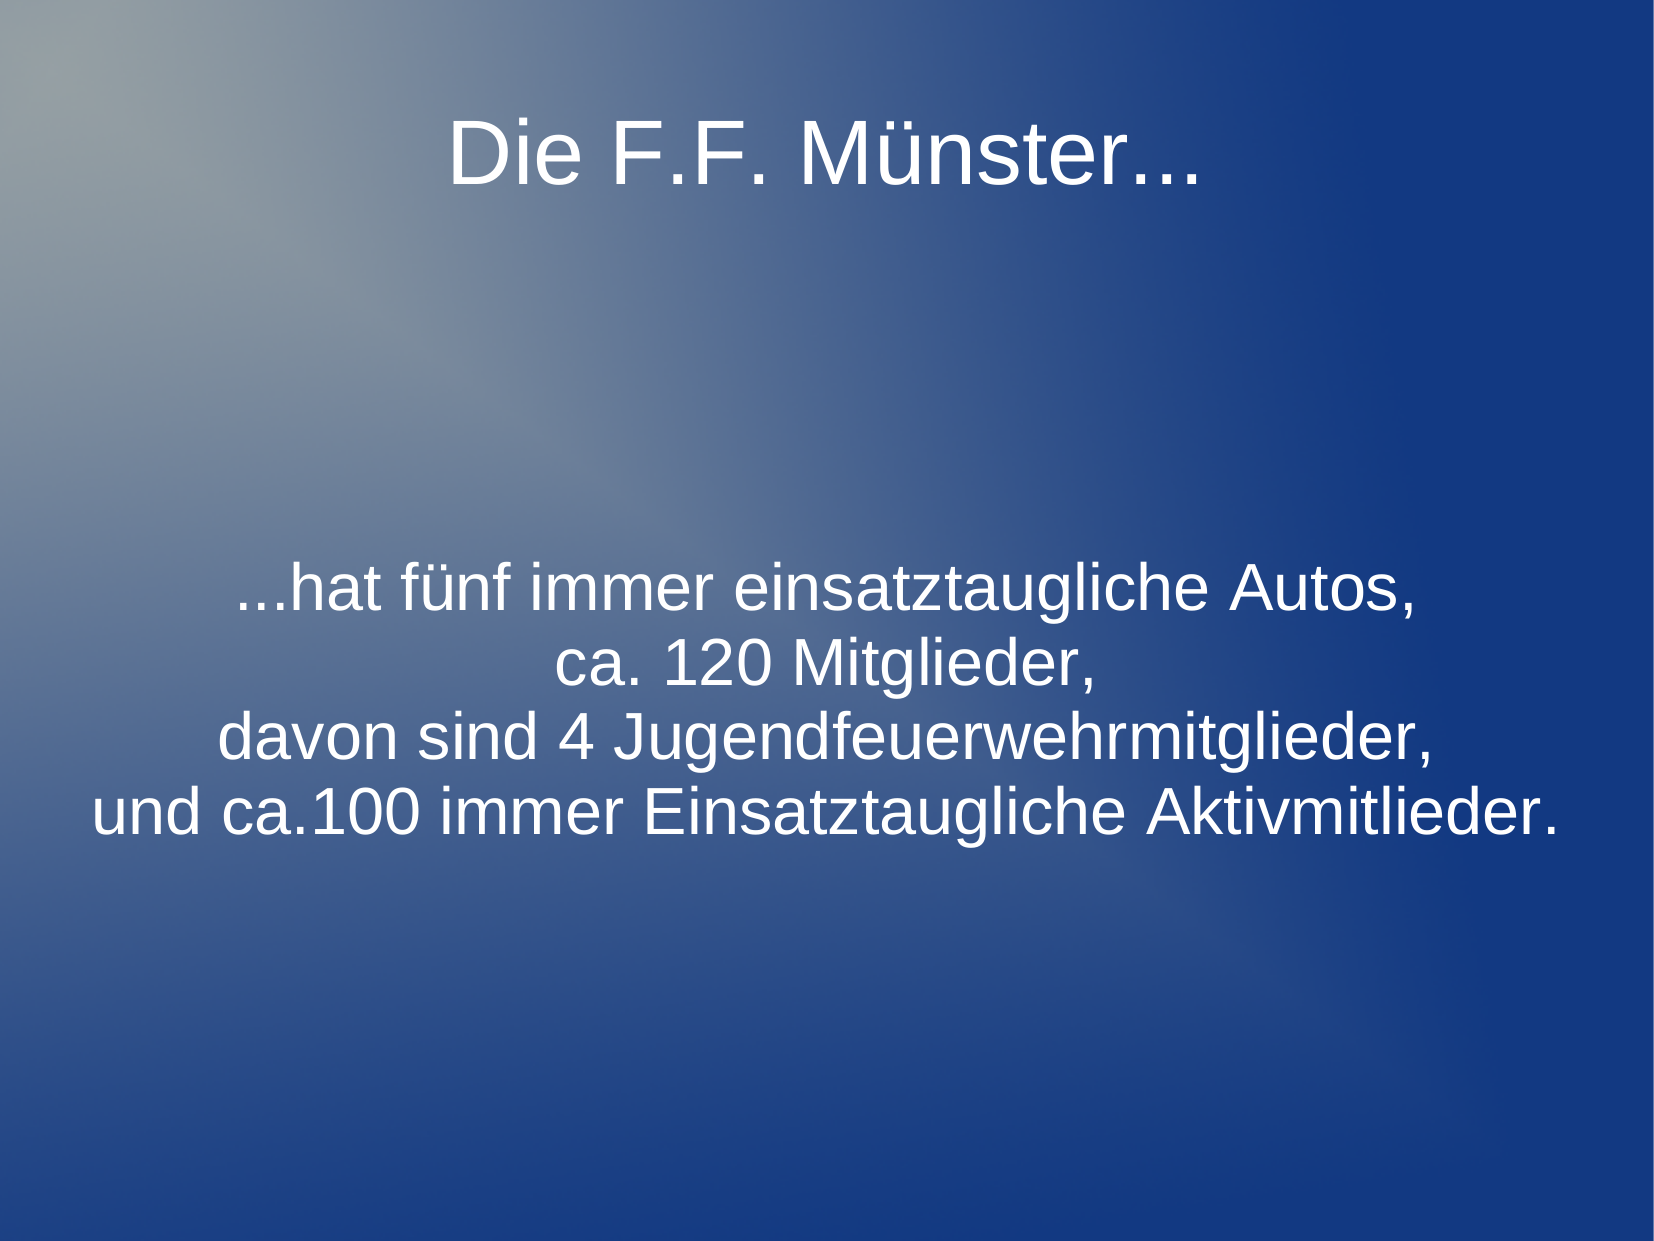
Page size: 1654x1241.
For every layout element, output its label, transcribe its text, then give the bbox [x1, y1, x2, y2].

subtitle ...hat fünf immer einsatztaugliche Autos, ca. 120 Mitglieder, davon sind 4 Jugendfeuerwehrmitglieder, und ca.100 immer Einsatztaugliche Aktivmitlieder. [82, 290, 1571, 1109]
title Die F.F. Münster... [82, 49, 1571, 257]
picture [0, 0, 1654, 1241]
